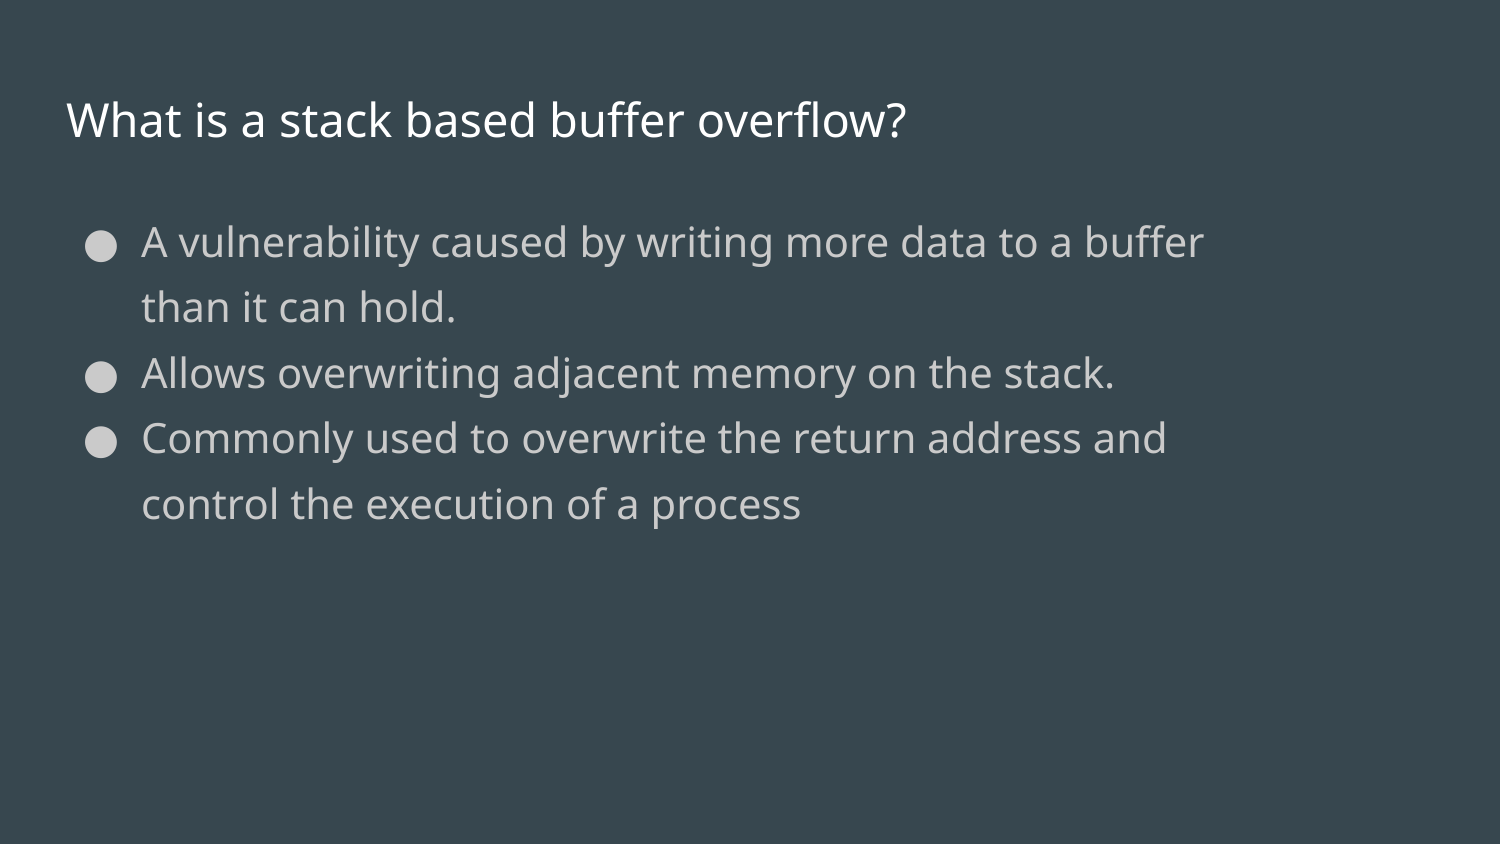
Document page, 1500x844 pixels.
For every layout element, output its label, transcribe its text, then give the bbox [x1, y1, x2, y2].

list A vulnerability caused by writing more data to a buffer than it can hold. Allows overwriting adjacent memory on the stack. Commonly used to overwrite the return address and control the execution of a process [51, 189, 1235, 750]
title What is a stack based buffer overflow? [51, 72, 1449, 167]
